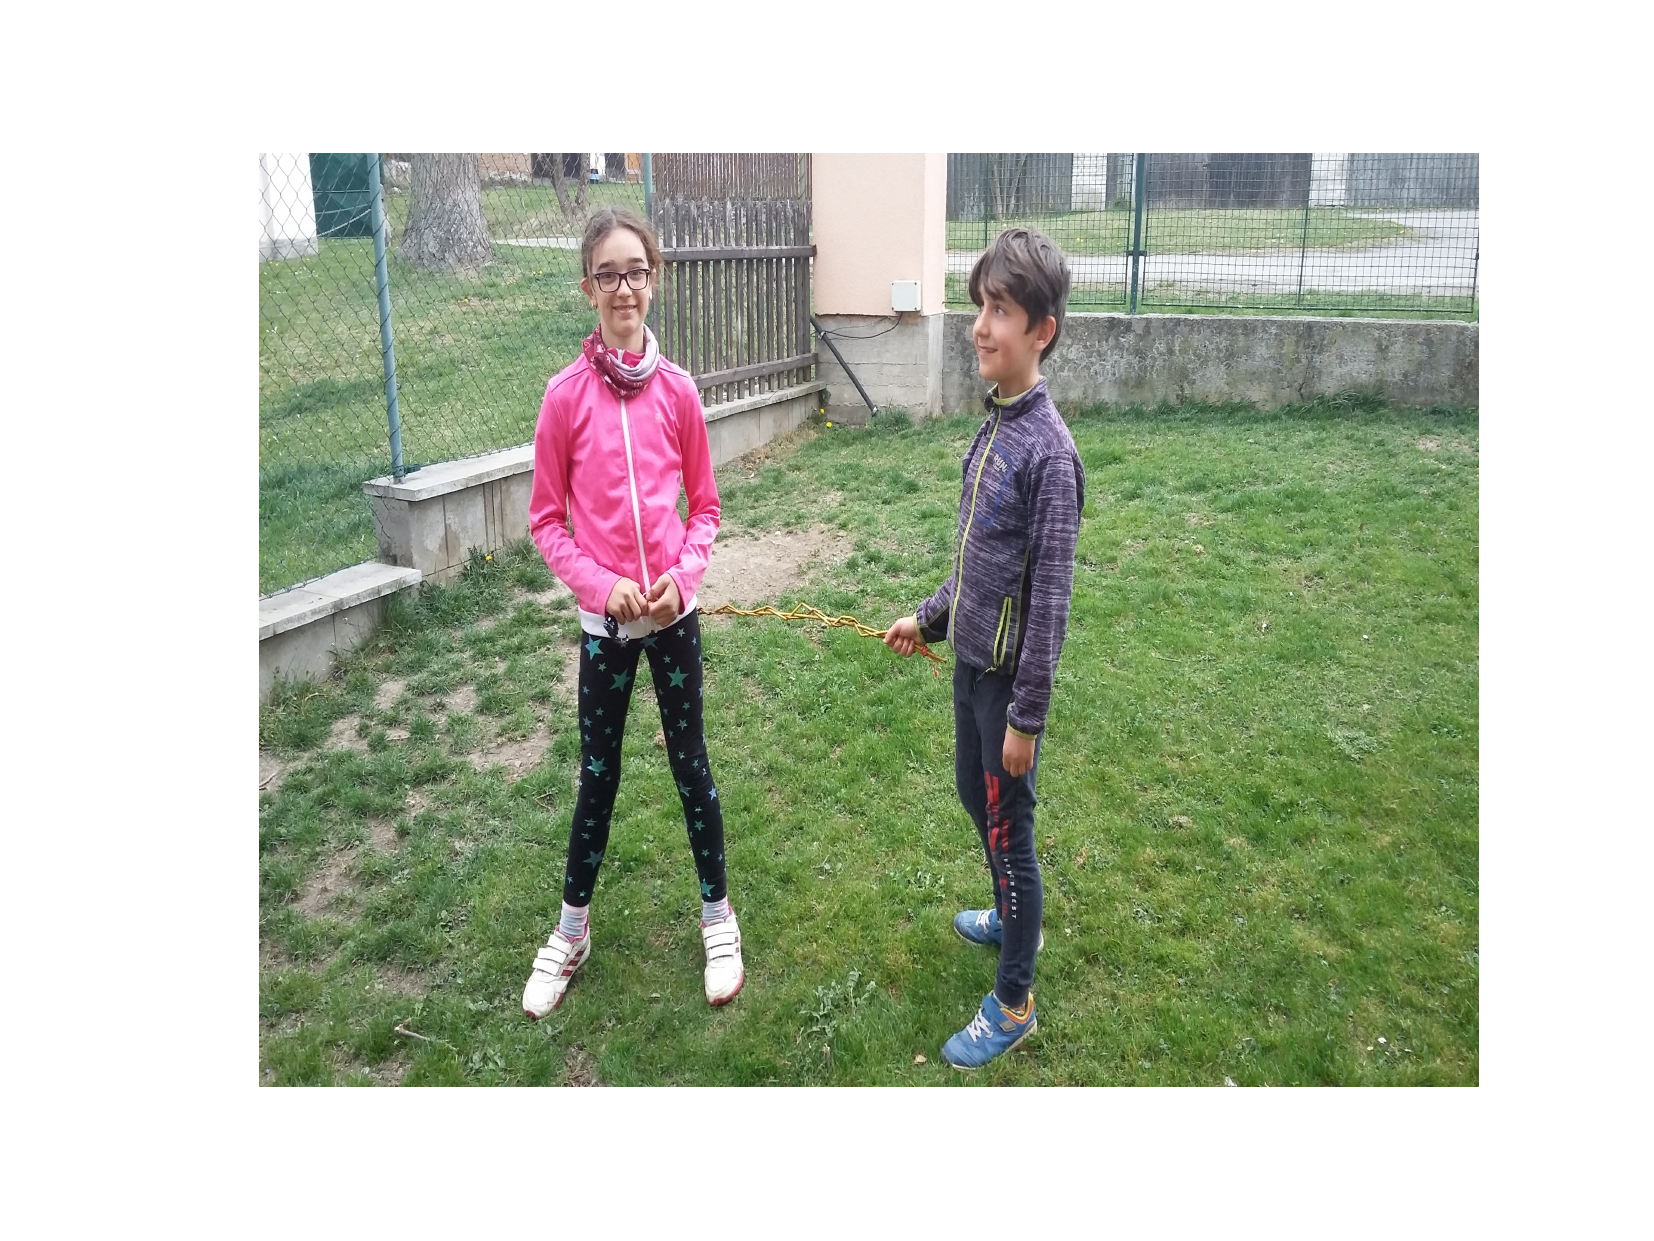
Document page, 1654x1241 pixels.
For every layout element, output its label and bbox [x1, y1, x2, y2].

picture [259, 153, 1479, 1087]
